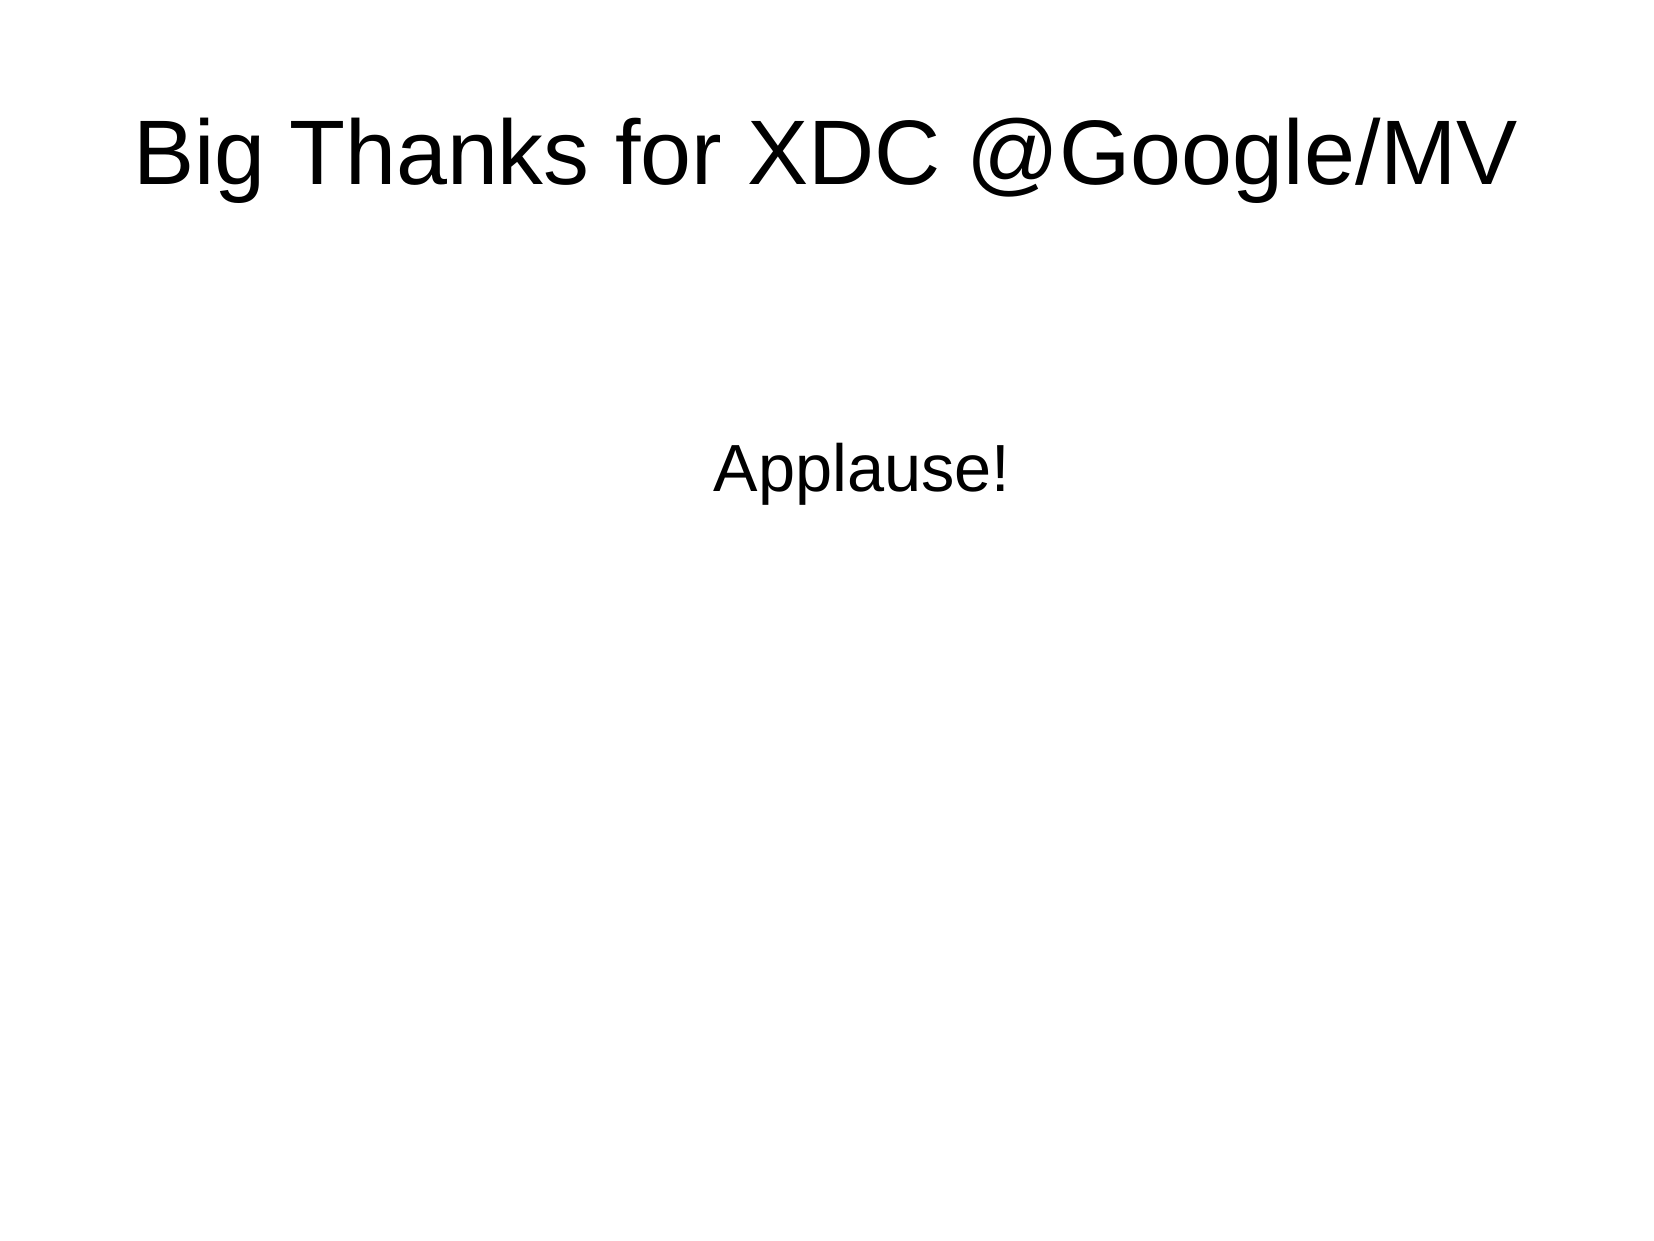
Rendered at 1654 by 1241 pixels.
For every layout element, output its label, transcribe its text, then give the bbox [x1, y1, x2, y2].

title Big Thanks for XDC @Google/MV [82, 49, 1571, 257]
list Applause! [82, 431, 1571, 1021]
